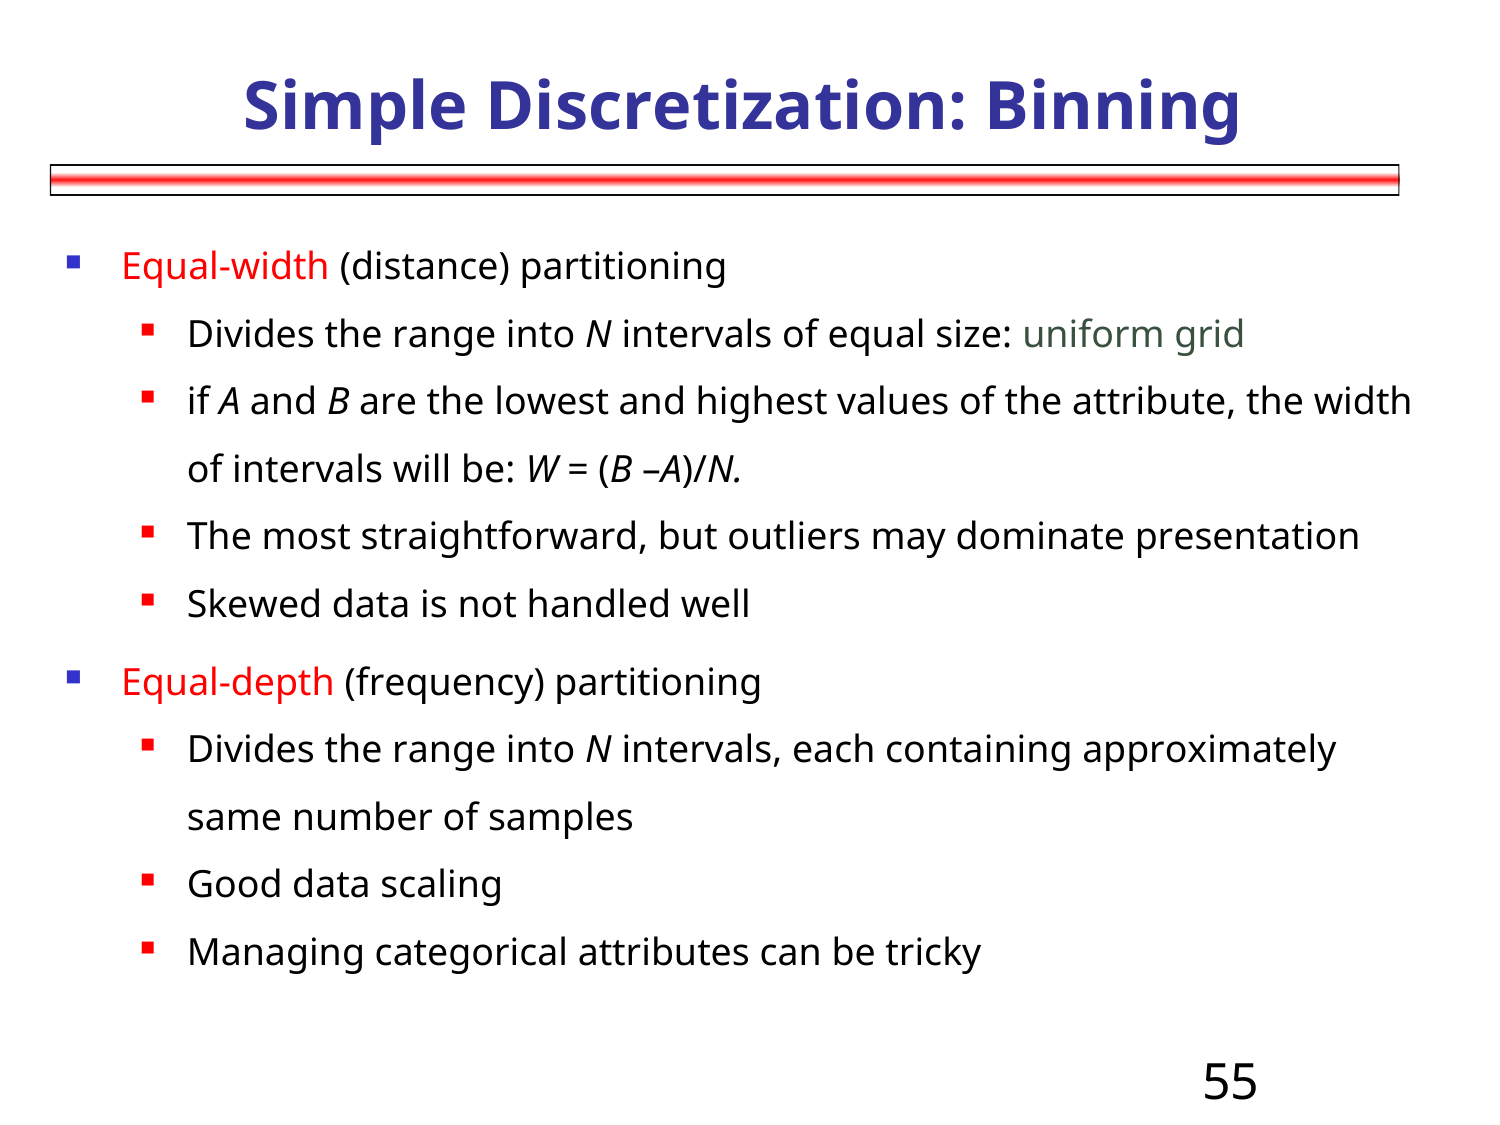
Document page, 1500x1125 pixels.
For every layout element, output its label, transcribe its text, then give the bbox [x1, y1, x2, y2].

list Equal-width (distance) partitioning Divides the range into N intervals of equal size: uniform grid if A and B are the lowest and highest values of the attribute, the width of intervals will be: W = (B –A)/N. The most straightforward, but outliers may dominate presentation Skewed data is not handled well Equal-depth (frequency) partitioning Divides the range into N intervals, each containing approximately same number of samples Good data scaling Managing categorical attributes can be tricky [49, 212, 1438, 1063]
title Simple Discretization: Binning [0, 49, 1500, 150]
text_box <number> [1187, 1062, 1500, 1125]
